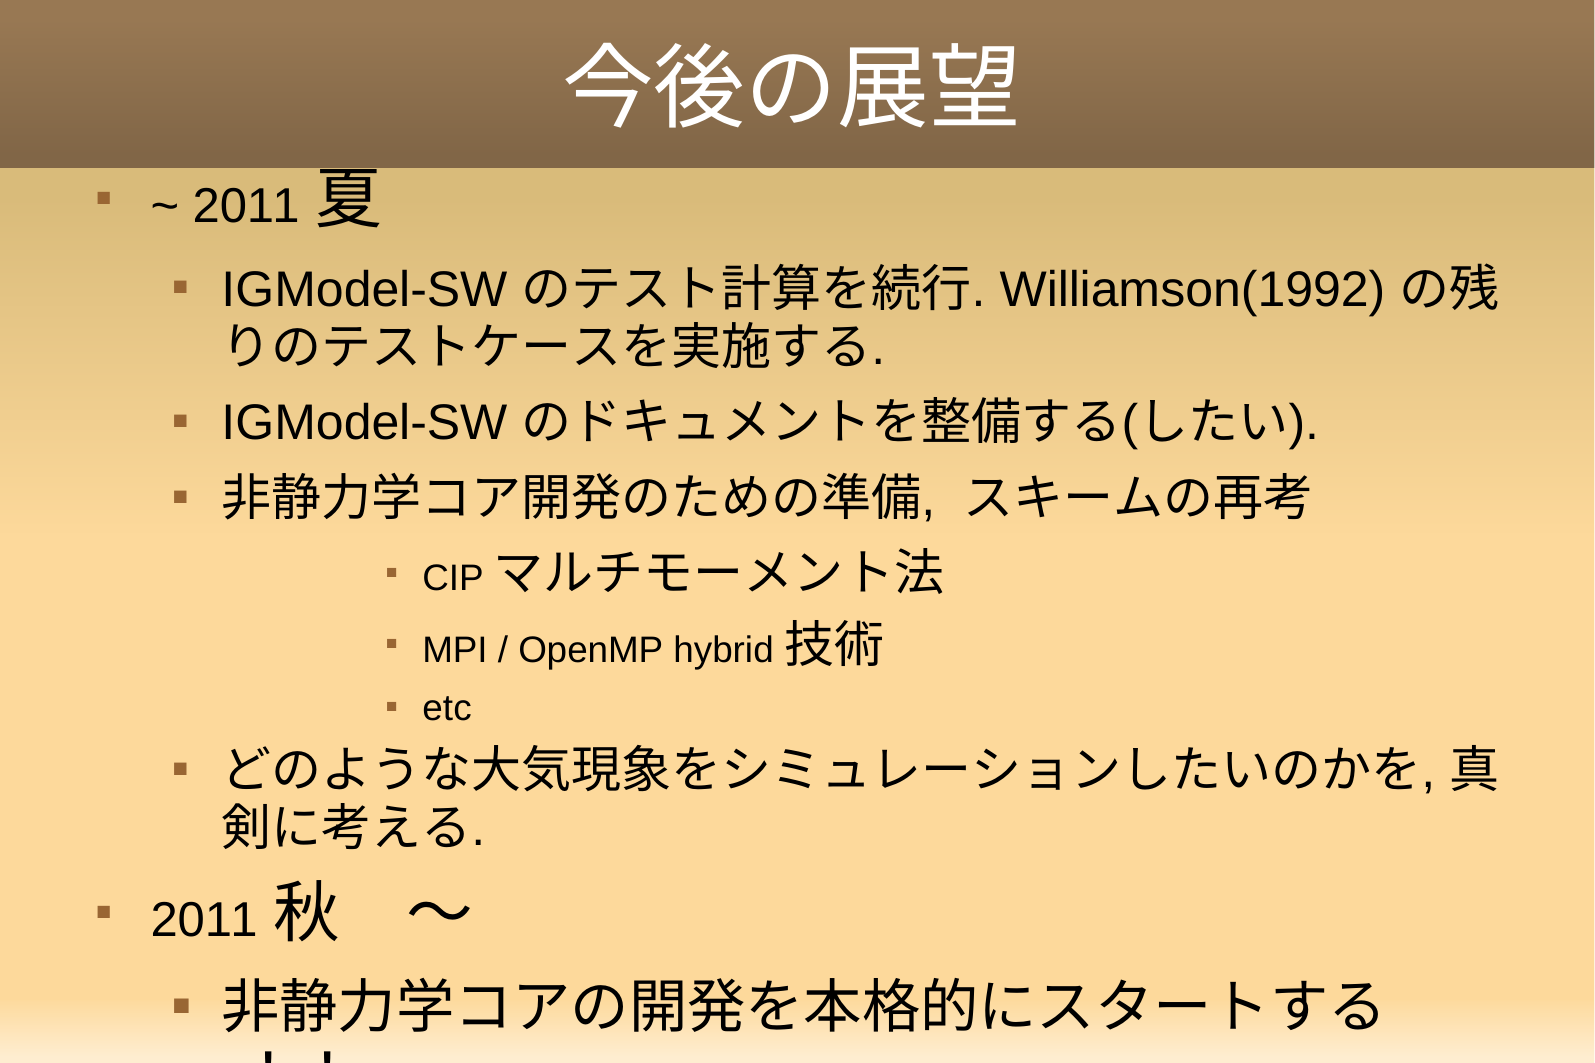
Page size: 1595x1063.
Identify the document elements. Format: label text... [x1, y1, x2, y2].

title 今後の展望 [74, 0, 1510, 178]
picture [0, 0, 1595, 1063]
list ~ 2011 夏 IGModel-SW のテスト計算を続行. Williamson(1992) の残りのテストケースを実施する. IGModel-SW のドキュメントを整備する(したい). 非静力学コア開発のための準備, スキームの再考 CIP マルチモーメント法 MPI / OpenMP hybrid 技術 etc どのような大気現象をシミュレーションしたいのかを, 真剣に考える. 2011 秋 〜 非静力学コアの開発を本格的にスタートする ！！ [79, 160, 1515, 1042]
